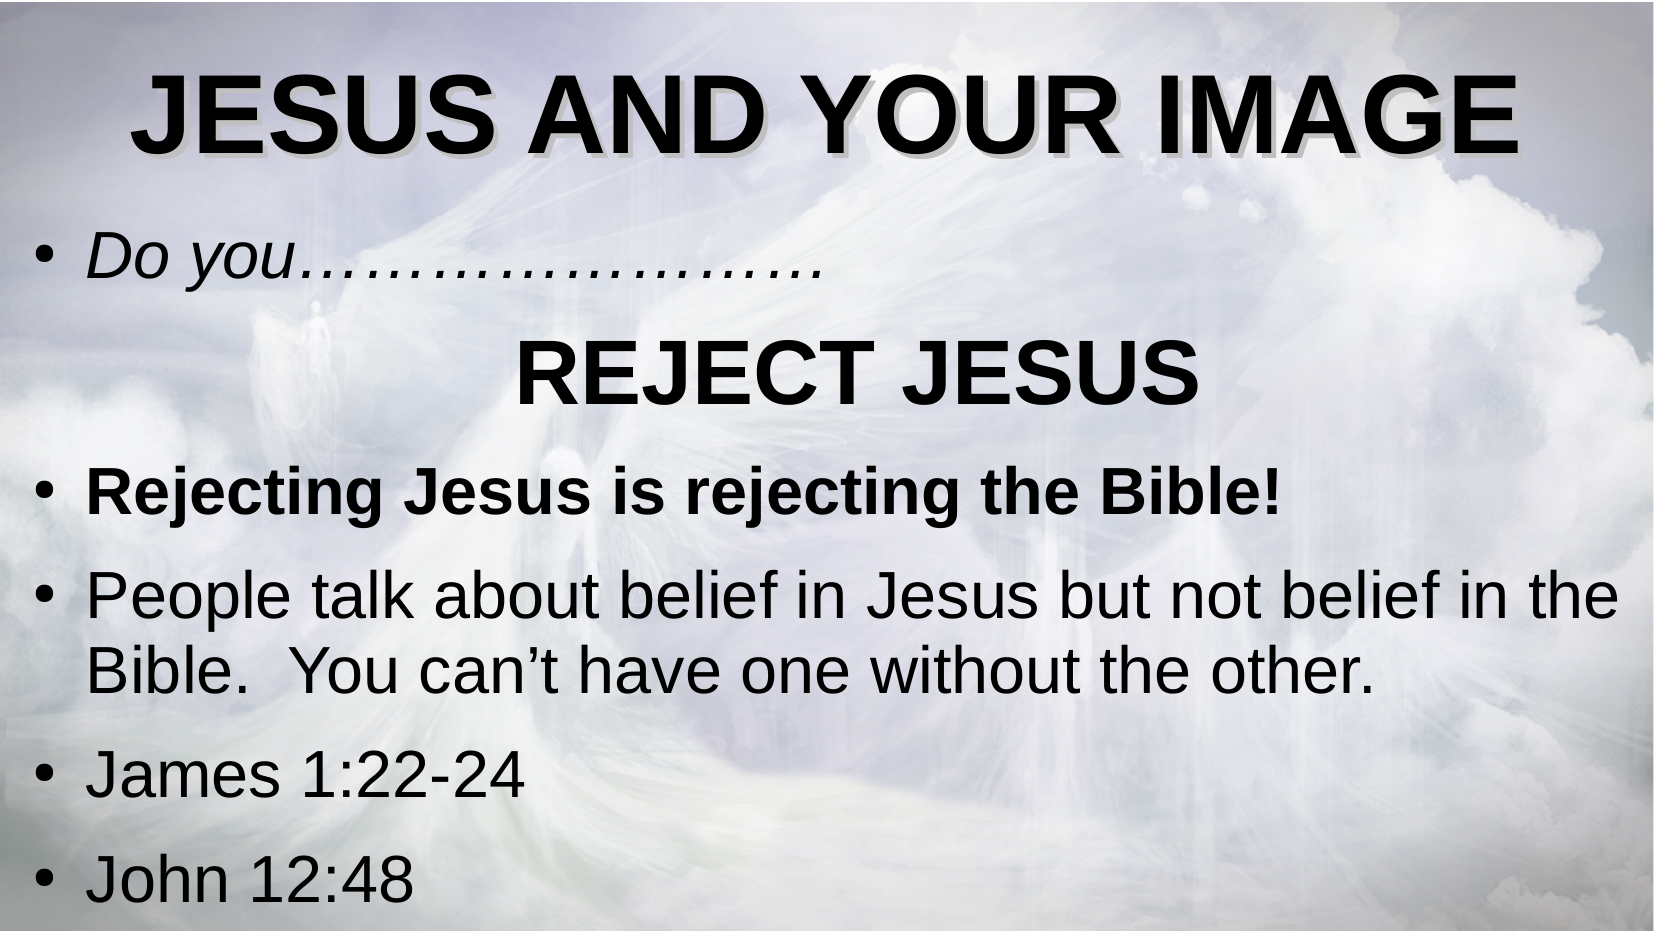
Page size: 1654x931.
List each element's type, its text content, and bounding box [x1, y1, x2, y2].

title JESUS AND YOUR IMAGE [82, 37, 1571, 193]
picture [0, 2, 1654, 931]
list Do you…………………… REJECT JESUS Rejecting Jesus is rejecting the Bible! People talk about belief in Jesus but not belief in the Bible. You can’t have one without the other. James 1:22-24 John 12:48 [15, 217, 1651, 931]
